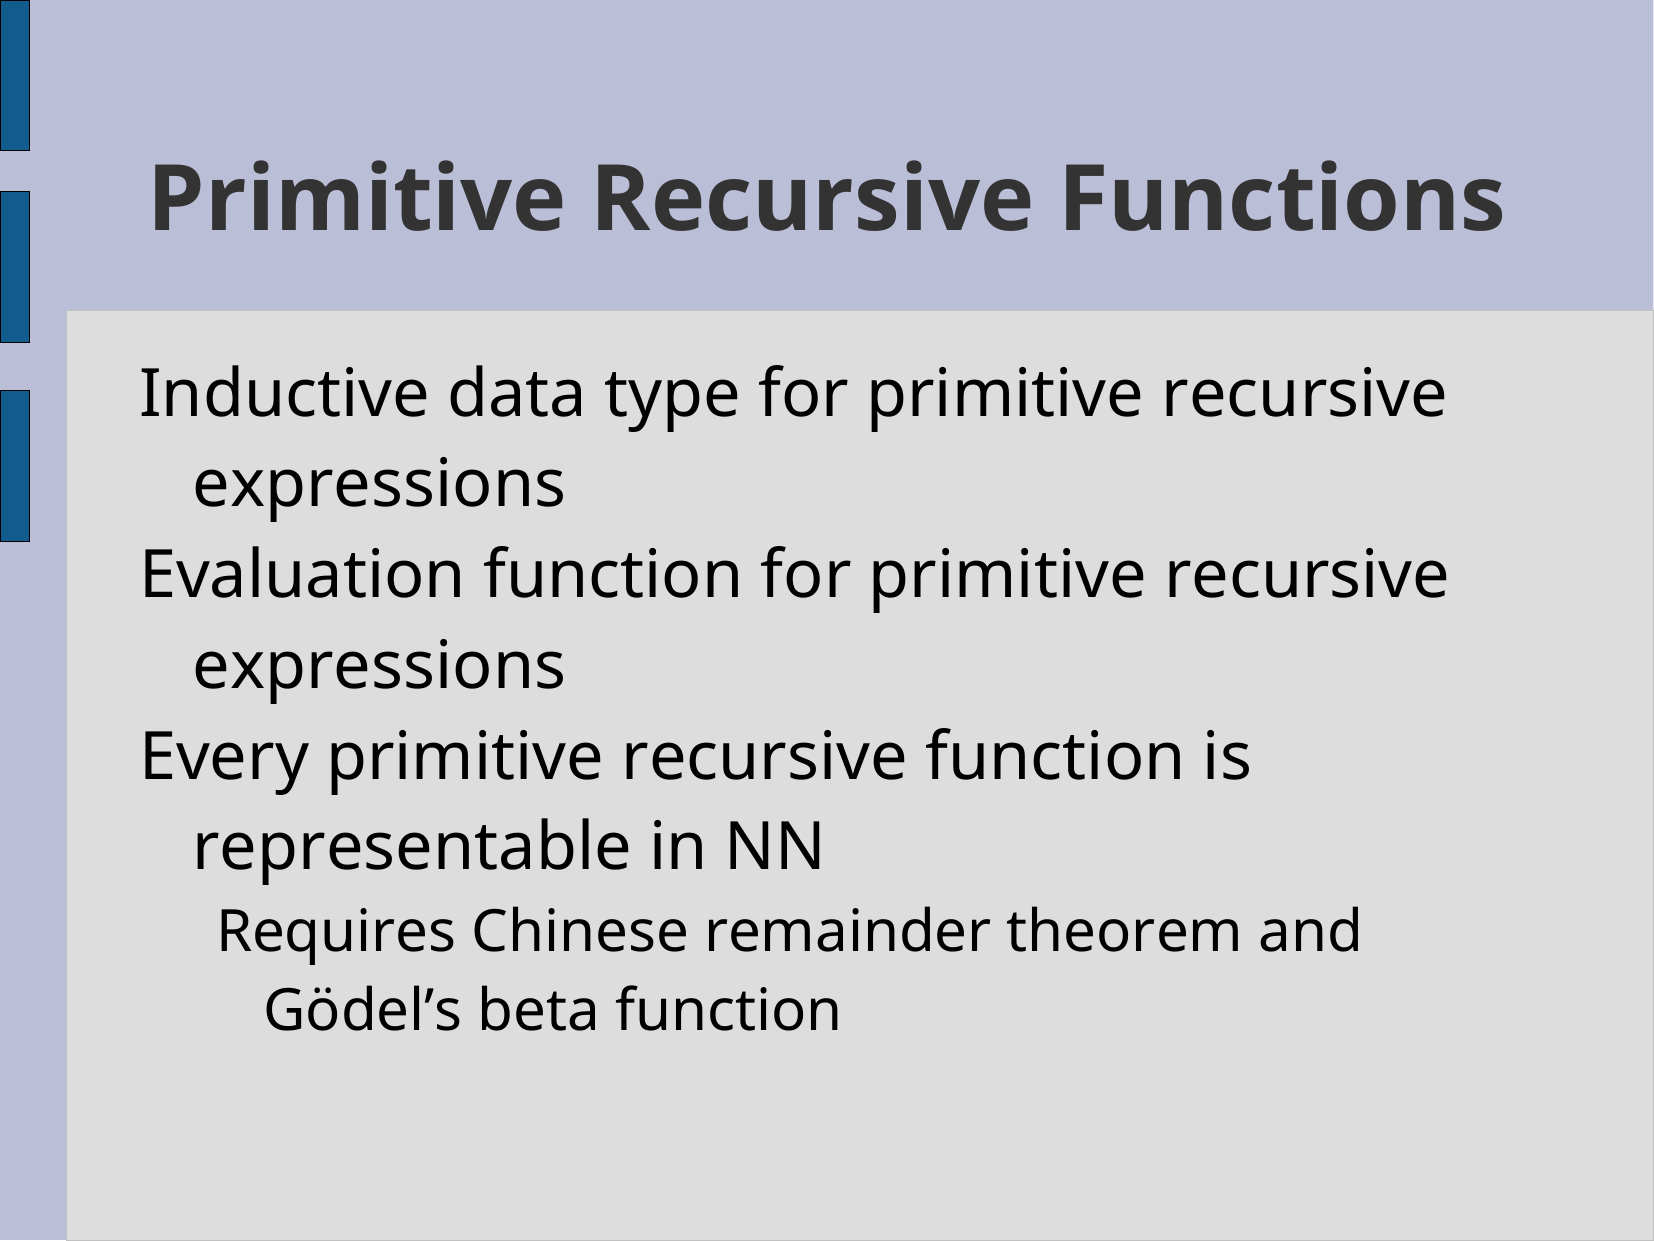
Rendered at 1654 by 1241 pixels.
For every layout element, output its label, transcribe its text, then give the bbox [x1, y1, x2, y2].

title Primitive Recursive Functions [121, 91, 1534, 299]
list Inductive data type for primitive recursive expressions Evaluation function for primitive recursive expressions Every primitive recursive function is representable in NN Requires Chinese remainder theorem and Gödel’s beta function [121, 344, 1534, 1220]
